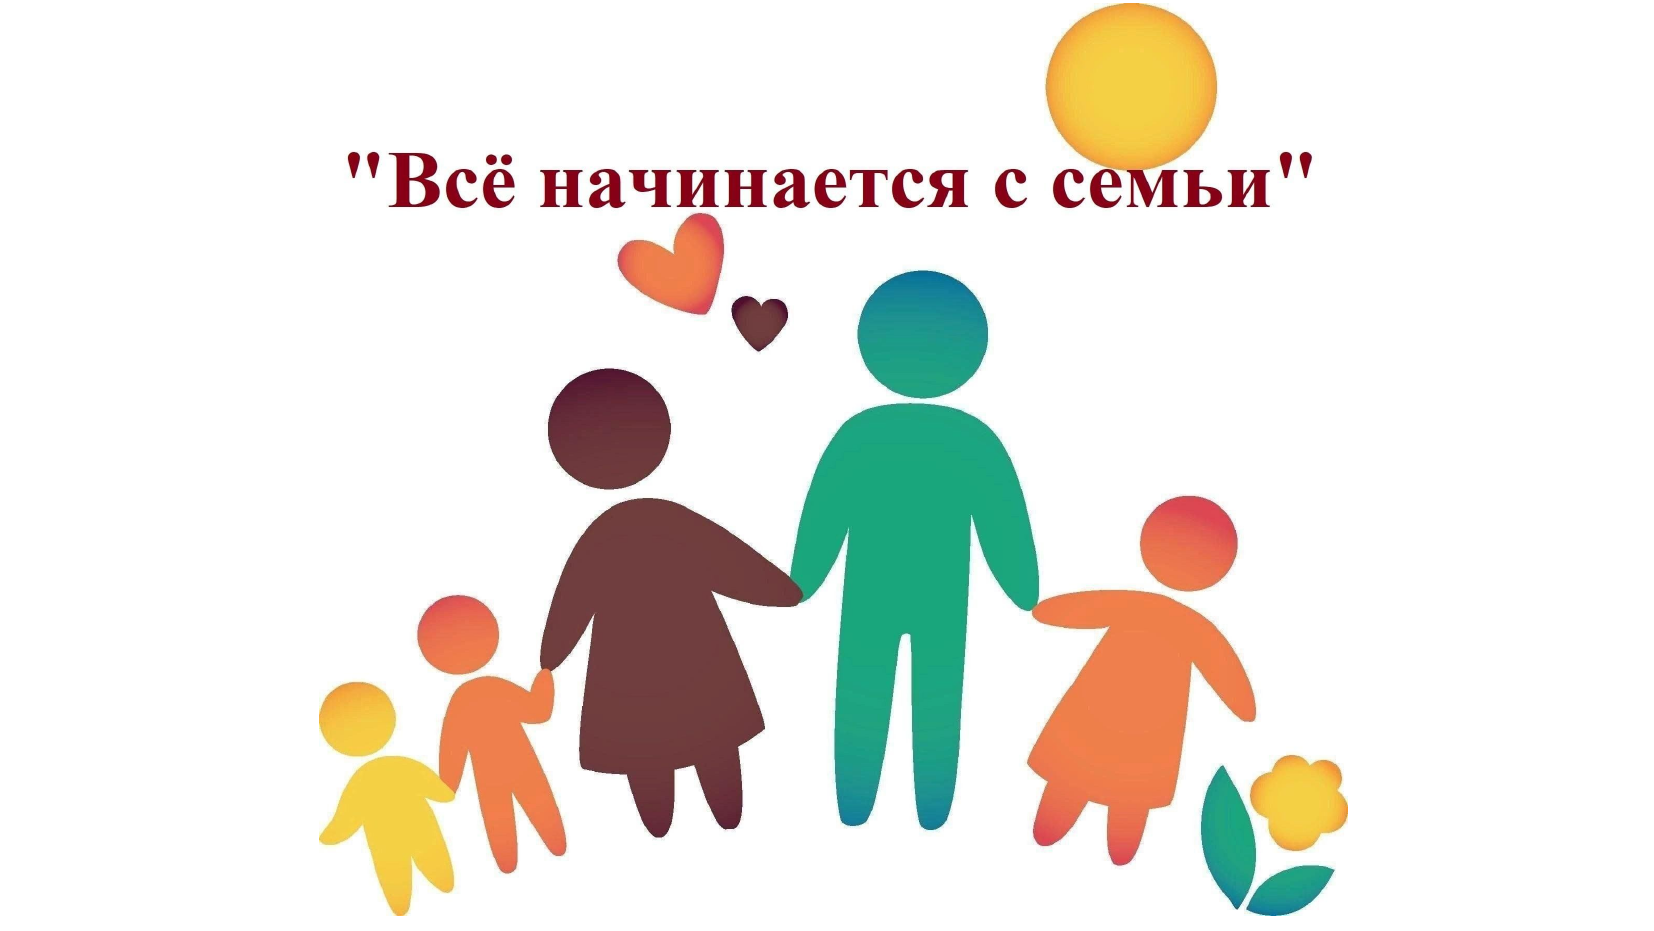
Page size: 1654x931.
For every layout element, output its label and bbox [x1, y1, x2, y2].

picture [319, 3, 1348, 916]
